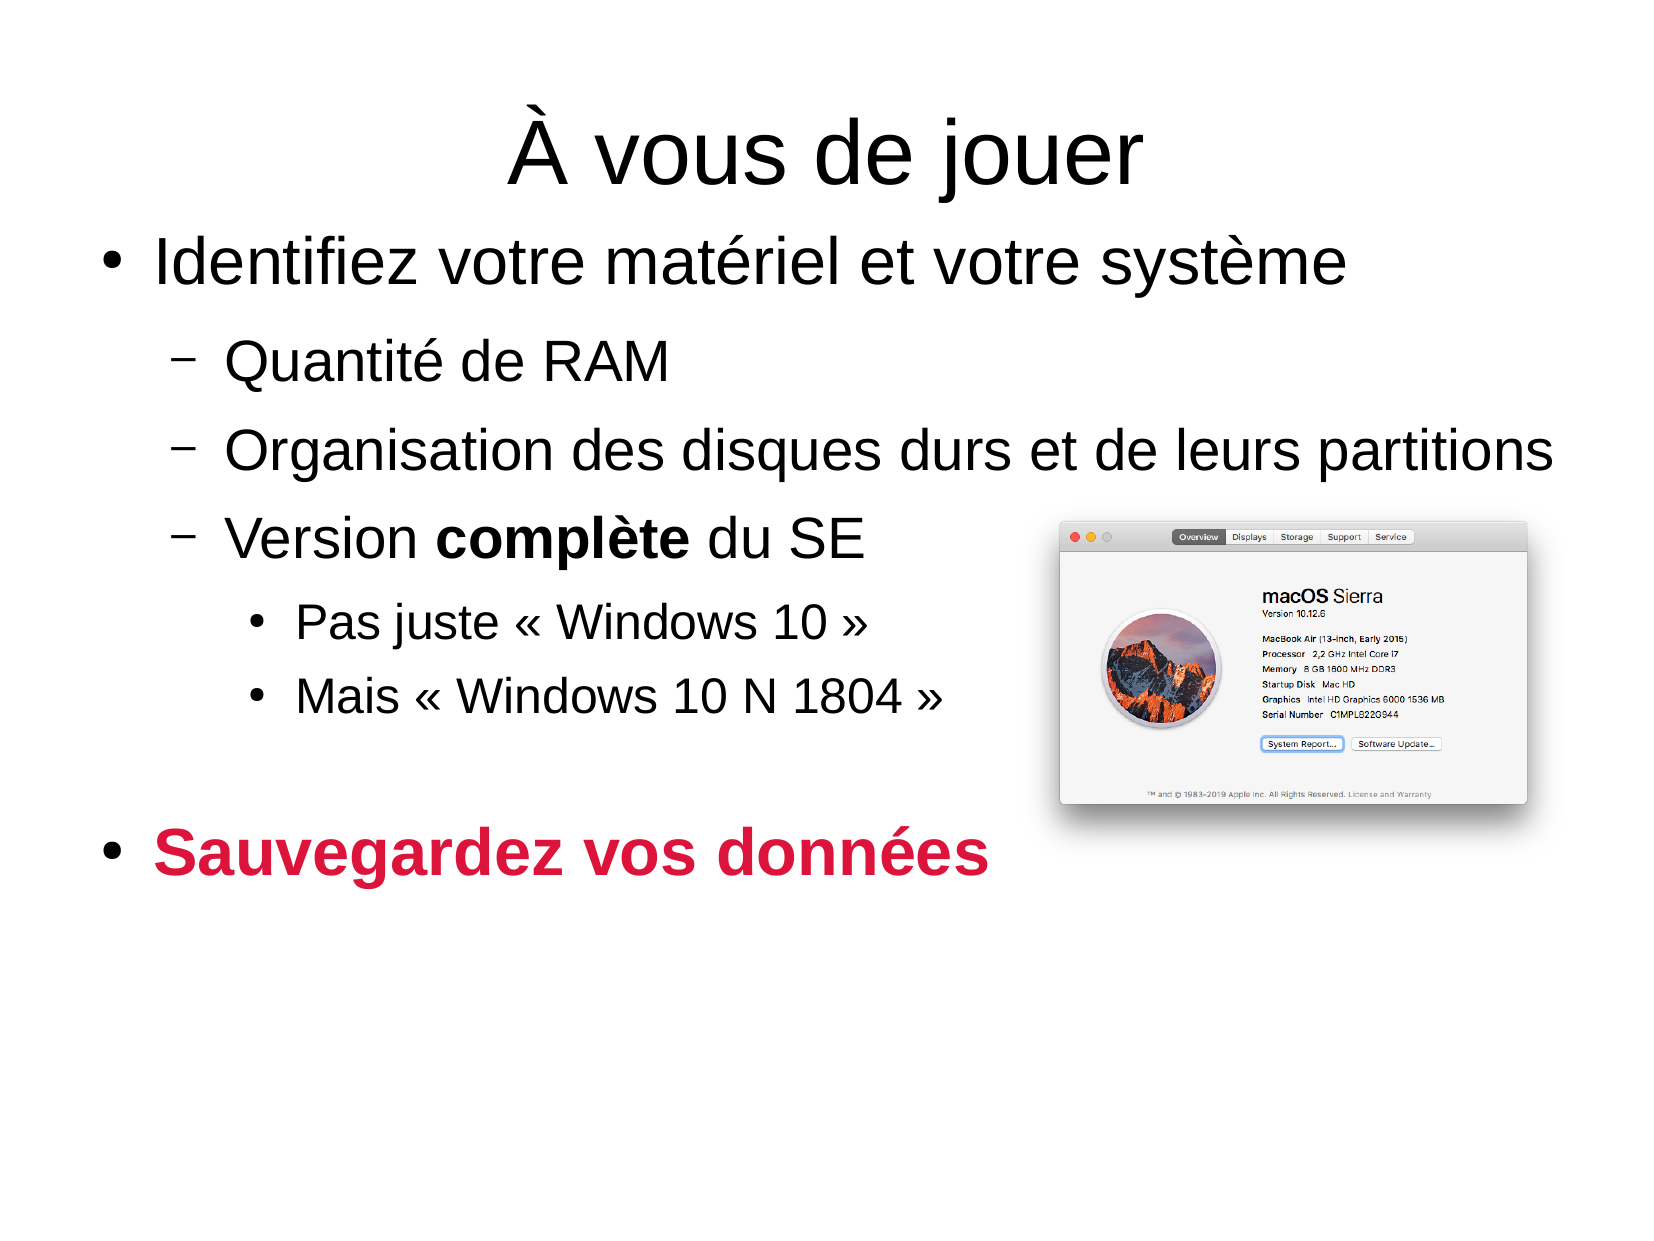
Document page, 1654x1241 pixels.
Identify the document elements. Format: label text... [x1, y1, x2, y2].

list Identifiez votre matériel et votre système Quantité de RAM Organisation des disques durs et de leurs partitions Version complète du SE Pas juste « Windows 10 » Mais « Windows 10 N 1804 » Sauvegardez vos données [82, 224, 1571, 1217]
picture [1015, 496, 1571, 867]
title À vous de jouer [82, 49, 1571, 224]
